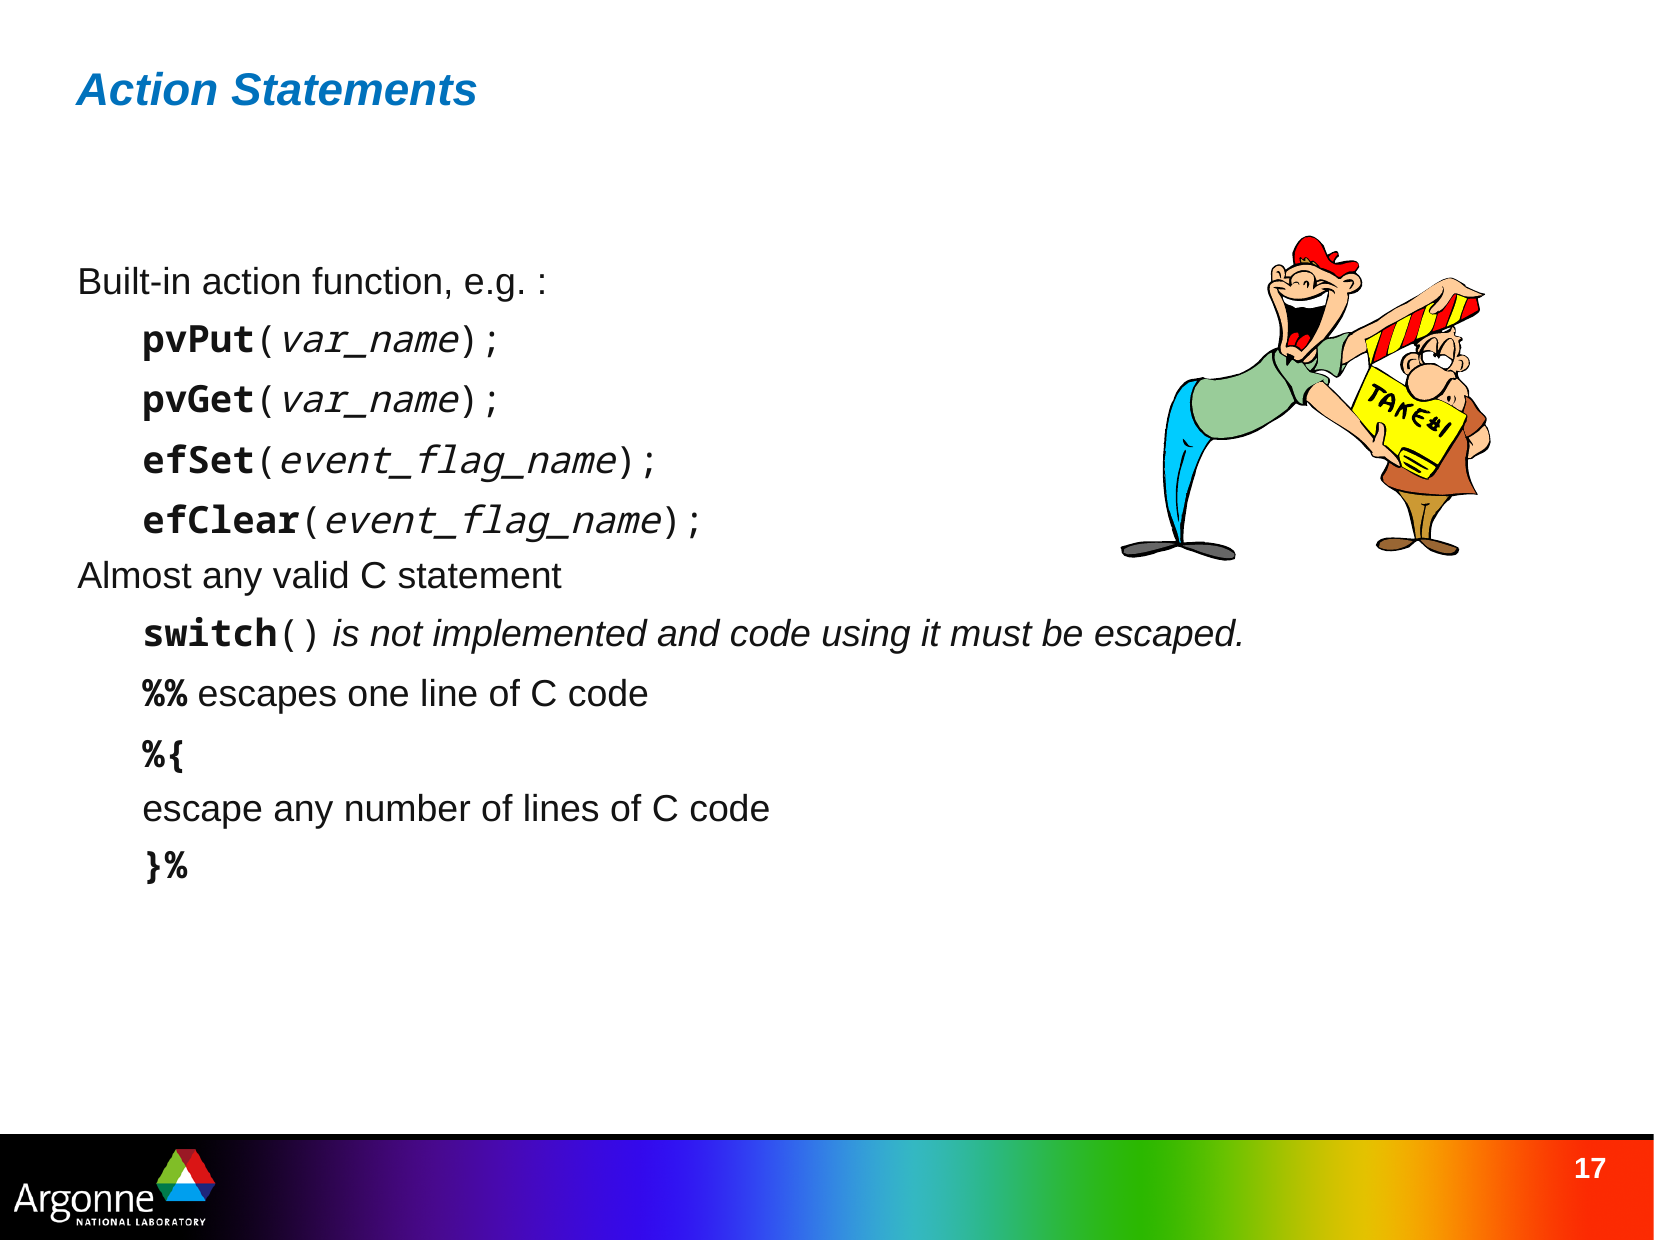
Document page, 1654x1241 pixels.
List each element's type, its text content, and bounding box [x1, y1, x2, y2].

picture [0, 1134, 1654, 1240]
list Built-in action function, e.g. : pvPut(var_name); pvGet(var_name); efSet(event_flag_name); efClear(event_flag_name); Almost any valid C statement switch() is not implemented and code using it must be escaped. %% escapes one line of C code %{ escape any number of lines of C code }% [62, 253, 1498, 967]
picture [1116, 220, 1498, 562]
title Action Statements [61, 45, 1500, 123]
